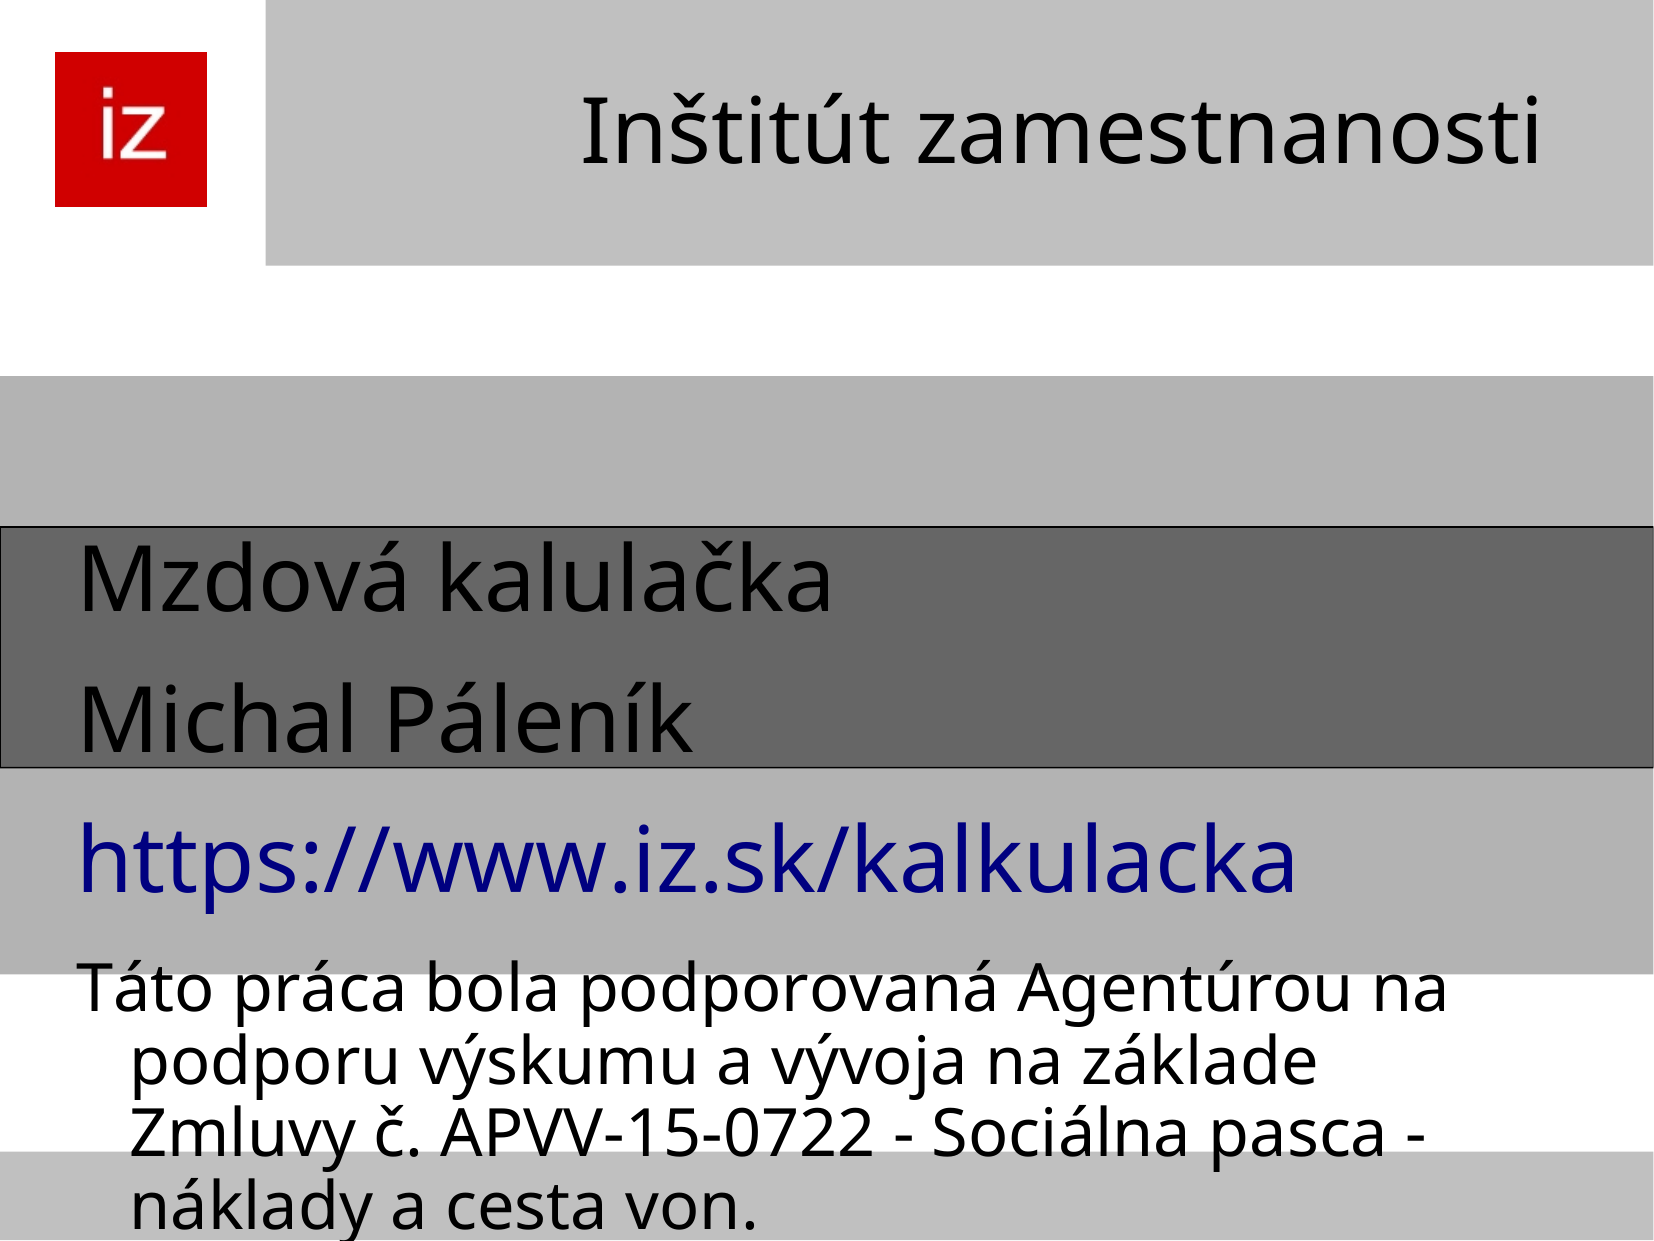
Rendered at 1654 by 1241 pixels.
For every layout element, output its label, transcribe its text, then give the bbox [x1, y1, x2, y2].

title Inštitút zamestnanosti [561, 29, 1565, 237]
list Mzdová kalulačka Michal Páleník https://www.iz.sk/kalkulacka Táto práca bola podporovaná Agentúrou na podporu výskumu a vývoja na základe Zmluvy č. APVV-15-0722 - Sociálna pasca - náklady a cesta von. Dolný Kubín, 1.3.1018 [59, 531, 1506, 1241]
picture [55, 52, 207, 207]
text_box [0, 376, 1654, 975]
